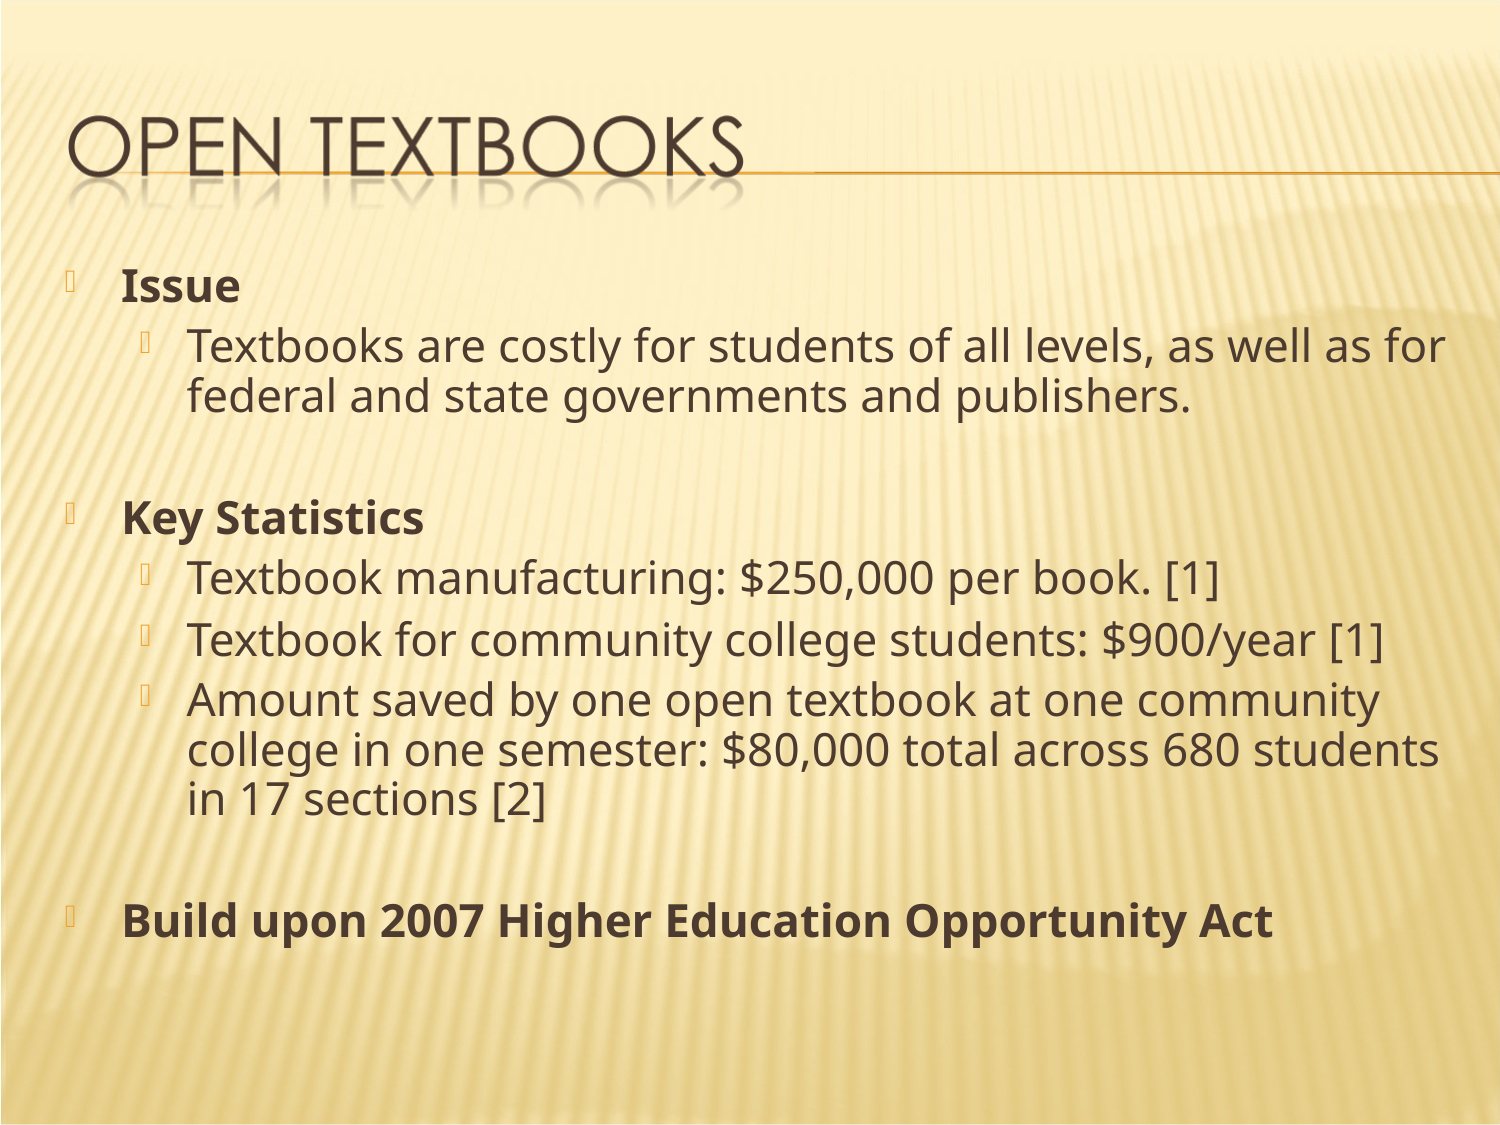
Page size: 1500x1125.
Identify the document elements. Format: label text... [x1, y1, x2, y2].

picture [0, 0, 1500, 1125]
list Issue Textbooks are costly for students of all levels, as well as for federal and state governments and publishers. Key Statistics Textbook manufacturing: $250,000 per book. [1] Textbook for community college students: $900/year [1] Amount saved by one open textbook at one community college in one semester: $80,000 total across 680 students in 17 sections [2] Build upon 2007 Higher Education Opportunity Act [50, 254, 1476, 1017]
text_box [48, 73, 1477, 255]
